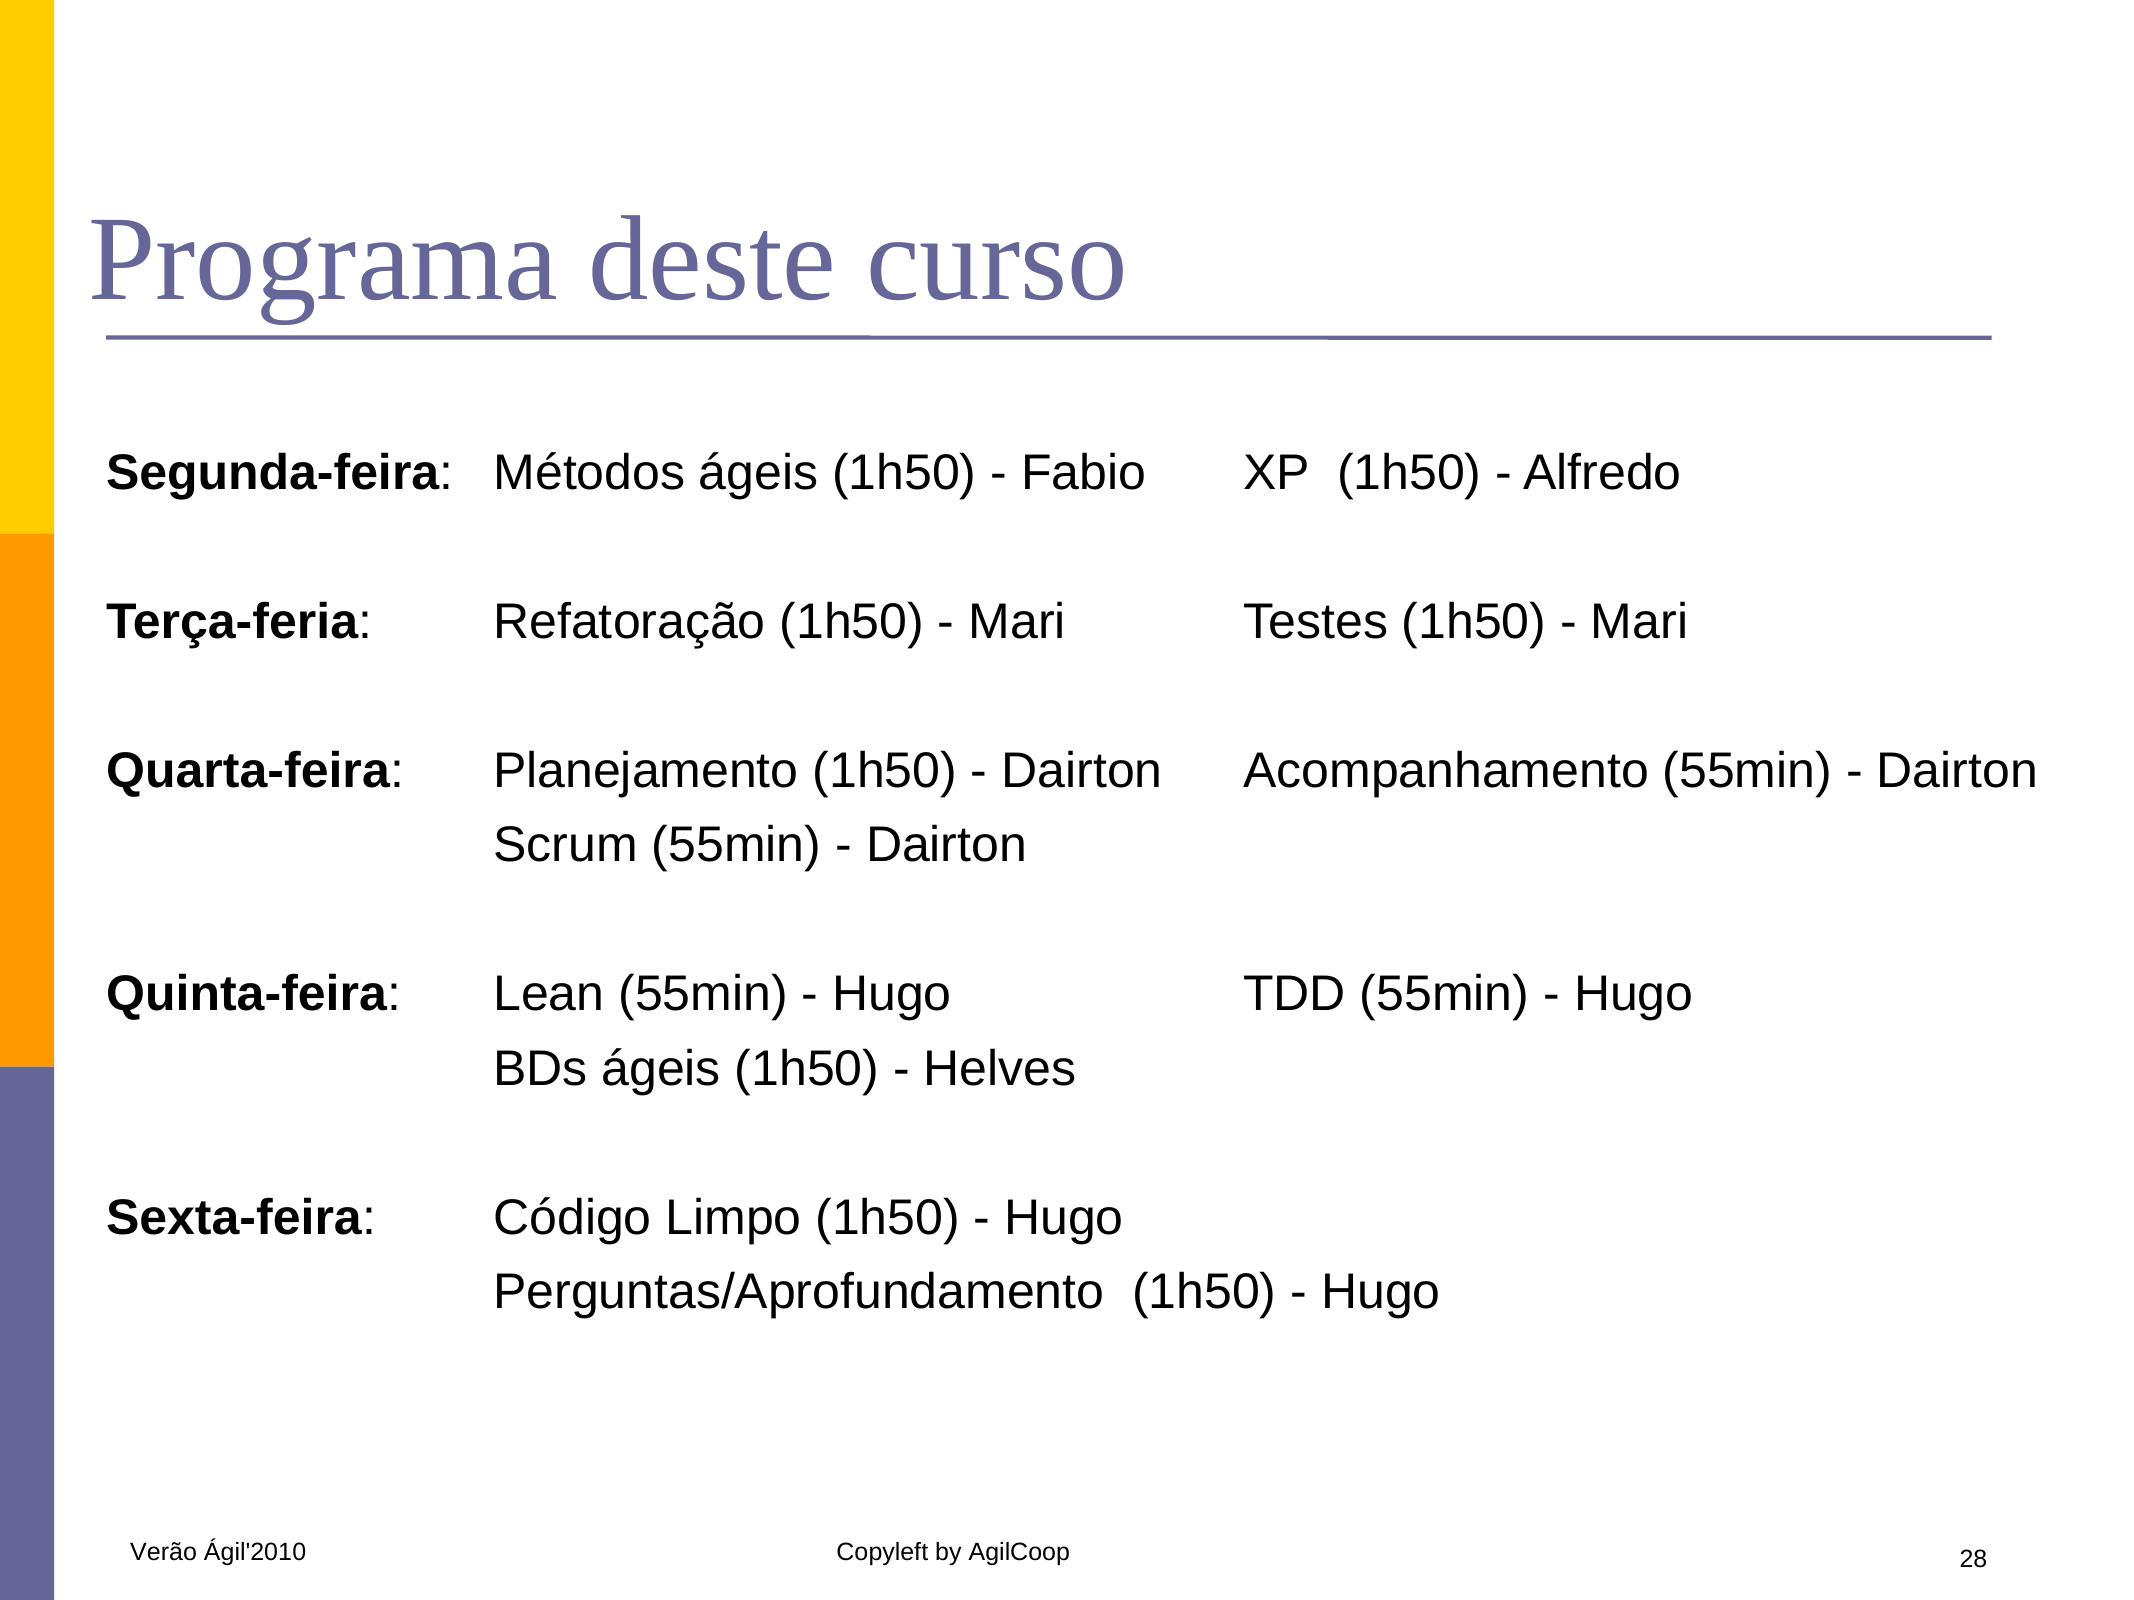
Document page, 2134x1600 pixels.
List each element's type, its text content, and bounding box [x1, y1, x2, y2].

text_box Copyleft by AgilCoop [827, 1535, 1271, 1582]
title Programa deste curso [70, 0, 2134, 334]
text_box Verão Ágil'2010 [120, 1535, 438, 1582]
list Segunda-feira: Métodos ágeis (1h50) - Fabio XP (1h50) - Alfredo Terça-feria: Refatoração (1h50) - Mari Testes (1h50) - Mari Quarta-feira: Planejamento (1h50) - Dairton Acompanhamento (55min) - Dairton Scrum (55min) - Dairton Quinta-feira: Lean (55min) - Hugo TDD (55min) - Hugo BDs ágeis (1h50) - Helves Sexta-feira: Código Limpo (1h50) - Hugo Perguntas/Aprofundamento (1h50) - Hugo [106, 369, 2097, 1375]
text_box [0, 0, 55, 1600]
